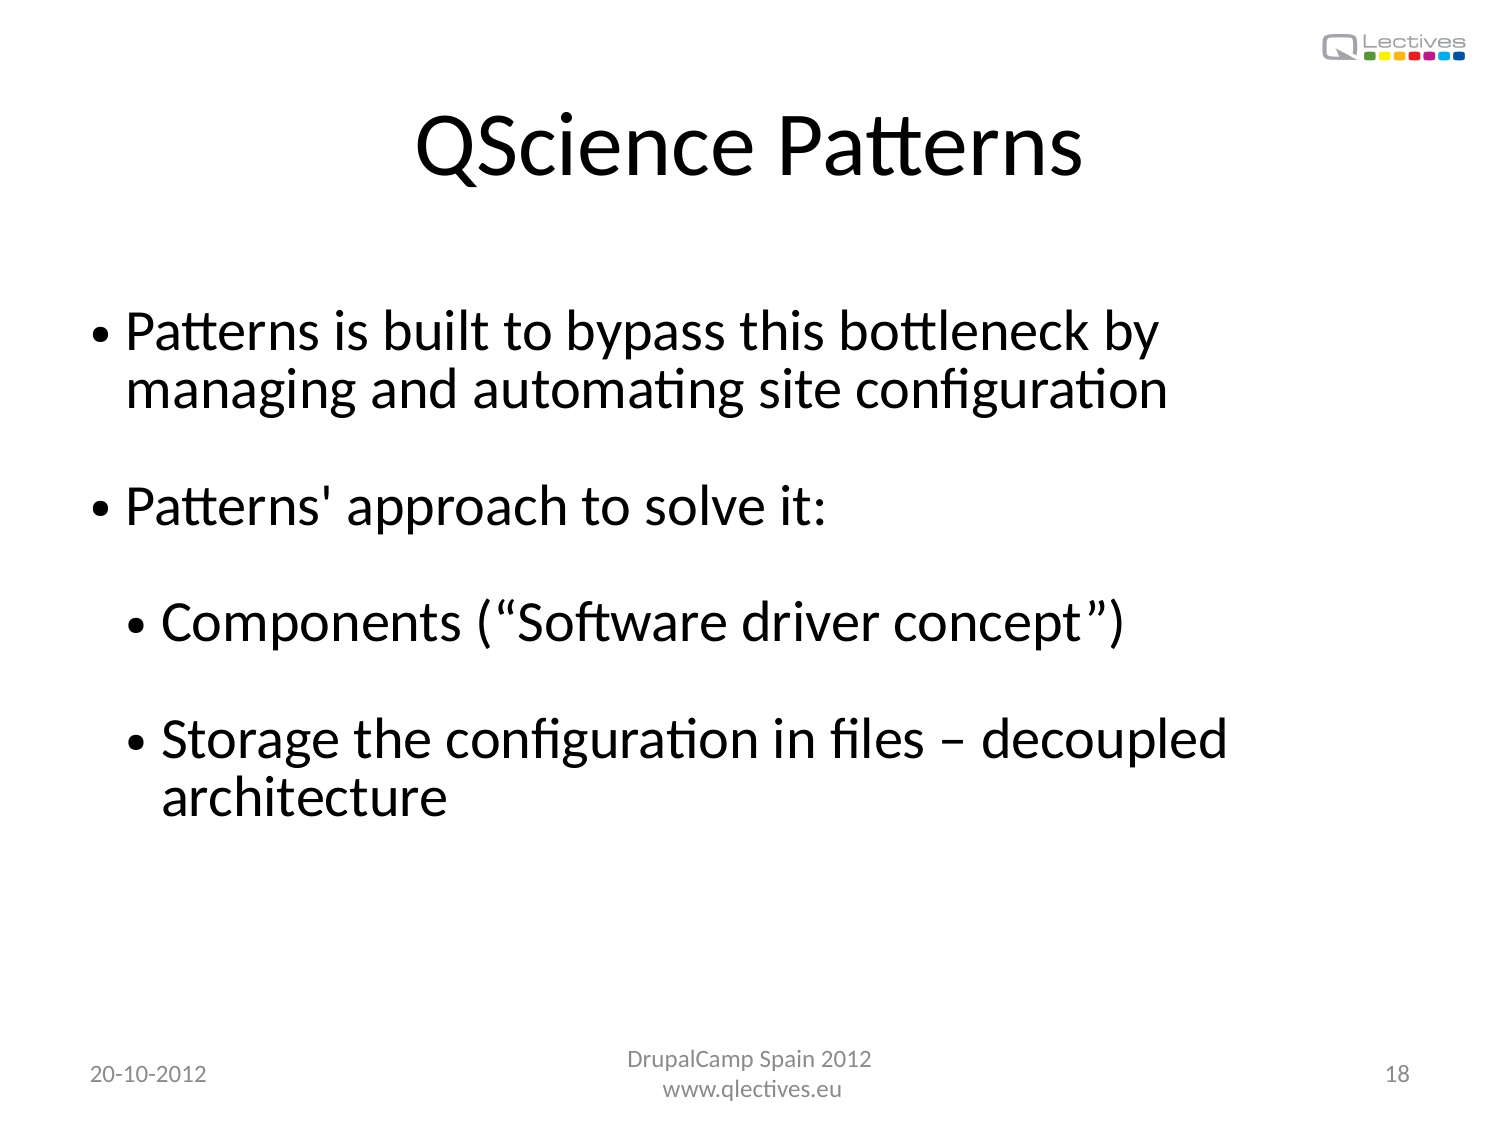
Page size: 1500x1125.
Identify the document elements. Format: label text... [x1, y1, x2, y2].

text_box <number> [1074, 1042, 1425, 1103]
picture [1288, 9, 1500, 90]
text_box Patterns is built to bypass this bottleneck by managing and automating site configuration Patterns' approach to solve it: Components (“Software driver concept”) Storage the configuration in files – decoupled architecture [75, 232, 1371, 1003]
text_box 20-10-2012 [74, 1042, 425, 1103]
text_box DrupalCamp Spain 2012 www.qlectives.eu [512, 1042, 988, 1103]
text_box QScience Patterns [75, 45, 1425, 233]
